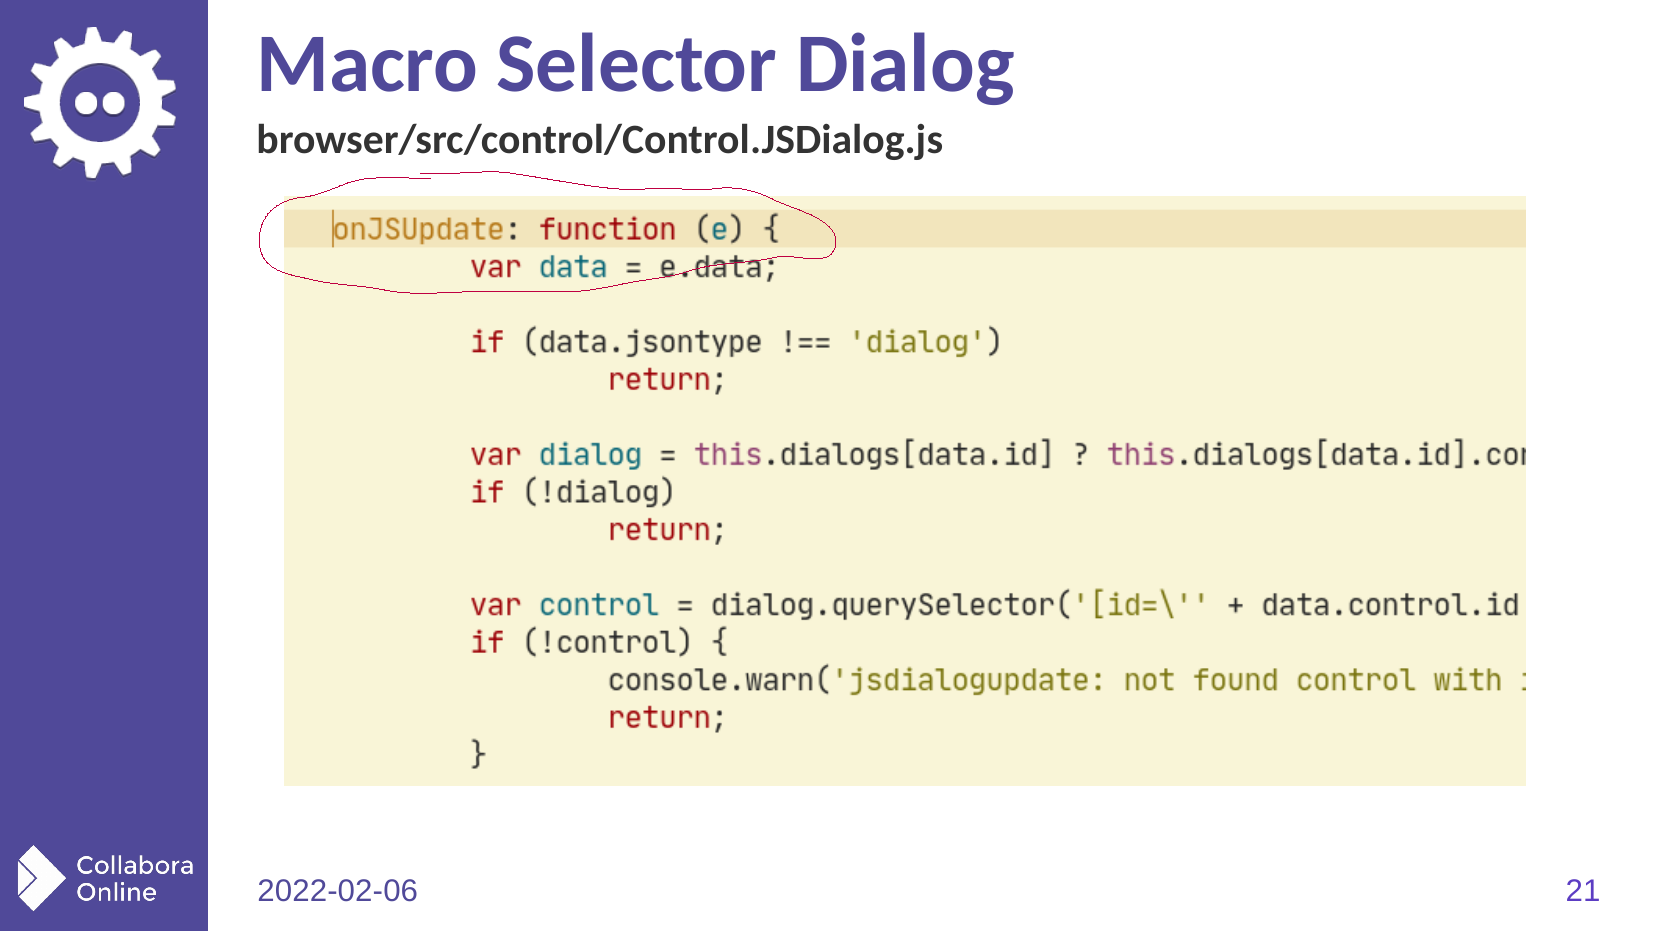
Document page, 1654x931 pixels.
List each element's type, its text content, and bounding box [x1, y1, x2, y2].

picture [13, 840, 197, 916]
picture [284, 196, 1526, 786]
title Macro Selector Dialog browser/src/control/Control.JSDialog.js [256, 0, 1636, 165]
picture [24, 27, 181, 182]
